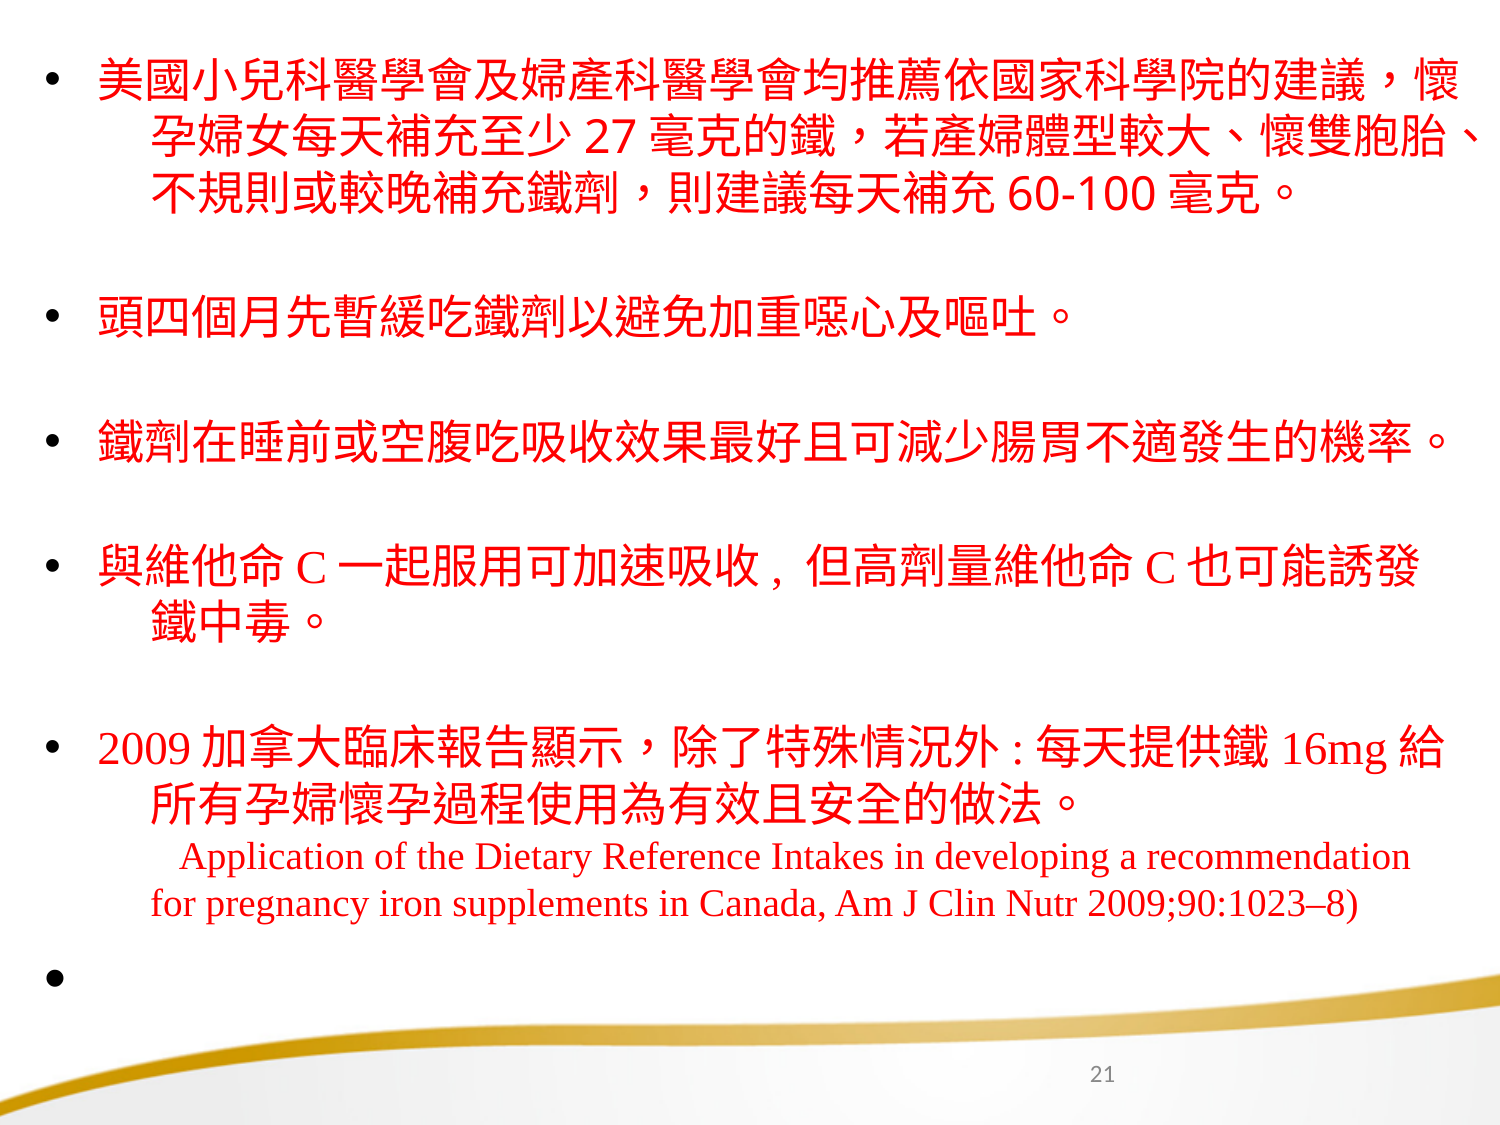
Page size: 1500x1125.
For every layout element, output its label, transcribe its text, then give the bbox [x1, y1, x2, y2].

text_box [512, 1042, 988, 1103]
list 美國小兒科醫學會及婦產科醫學會均推薦依國家科學院的建議，懷孕婦女每天補充至少27毫克的鐵，若產婦體型較大、懷雙胞胎、不規則或較晚補充鐵劑，則建議每天補充60-100毫克。 頭四個月先暫緩吃鐵劑以避免加重噁心及嘔吐。 鐵劑在睡前或空腹吃吸收效果最好且可減少腸胃不適發生的機率。 與維他命C一起服用可加速吸收, 但高劑量維他命C也可能誘發鐵中毒。 2009加拿大臨床報告顯示，除了特殊情況外:每天提供鐵16mg給所有孕婦懷孕過程使用為有效且安全的做法。 Application of the Dietary Reference Intakes in developing a recommendation for pregnancy iron supplements in Canada, Am J Clin Nutr 2009;90:1023–8) [29, 42, 1480, 1024]
text_box [1074, 1042, 1426, 1103]
